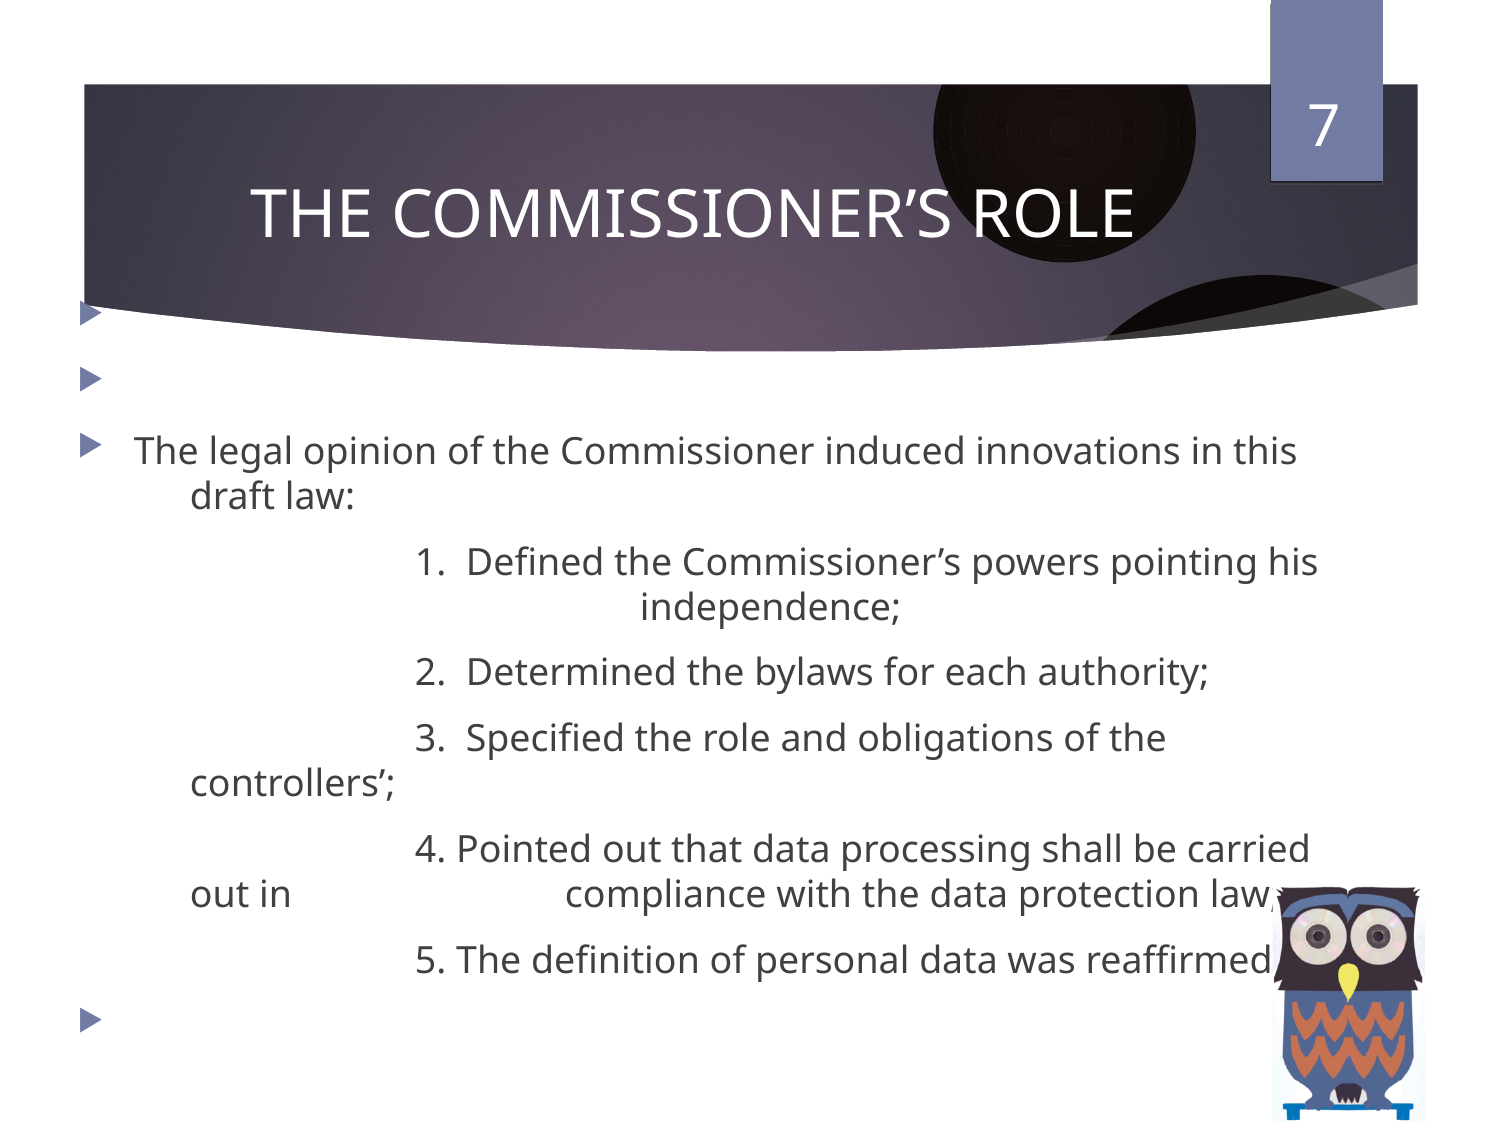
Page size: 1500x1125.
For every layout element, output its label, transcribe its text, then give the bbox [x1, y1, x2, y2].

title THE COMMISSIONER’S ROLE [174, 152, 1213, 269]
picture [1272, 862, 1426, 1125]
list The legal opinion of the Commissioner induced innovations in this draft law: 1. Defined the Commissioner’s powers pointing his independence; 2. Determined the bylaws for each authority; 3. Specified the role and obligations of the controllers’; 4. Pointed out that data processing shall be carried out in compliance with the data protection law; 5. The definition of personal data was reaffirmed; [62, 287, 1375, 1000]
text_box [1259, 48, 1390, 175]
